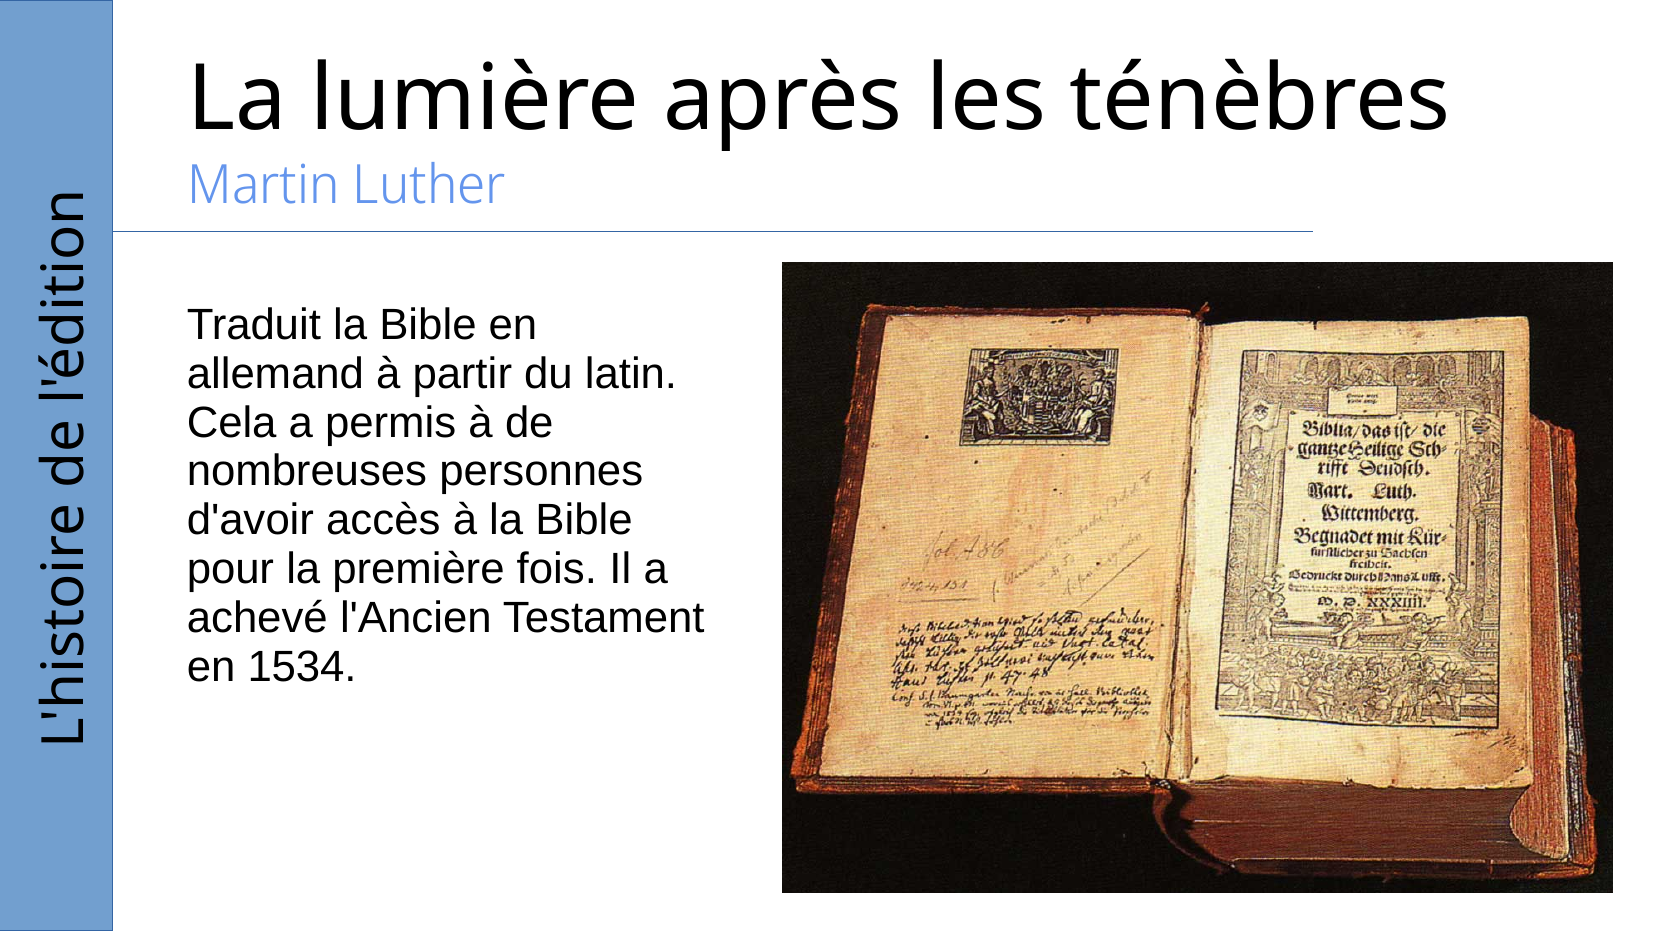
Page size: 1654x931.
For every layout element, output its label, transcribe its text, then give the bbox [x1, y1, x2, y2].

text_box Traduit la Bible en allemand à partir du latin. Cela a permis à de nombreuses personnes d'avoir accès à la Bible pour la première fois. Il a achevé l'Ancien Testament en 1534. [186, 300, 713, 863]
text_box L'histoire de l'édition [13, 37, 105, 901]
picture [782, 262, 1613, 893]
text_box [0, 0, 113, 931]
title La lumière après les ténèbres [187, 33, 1571, 125]
title Martin Luther [187, 125, 1571, 239]
